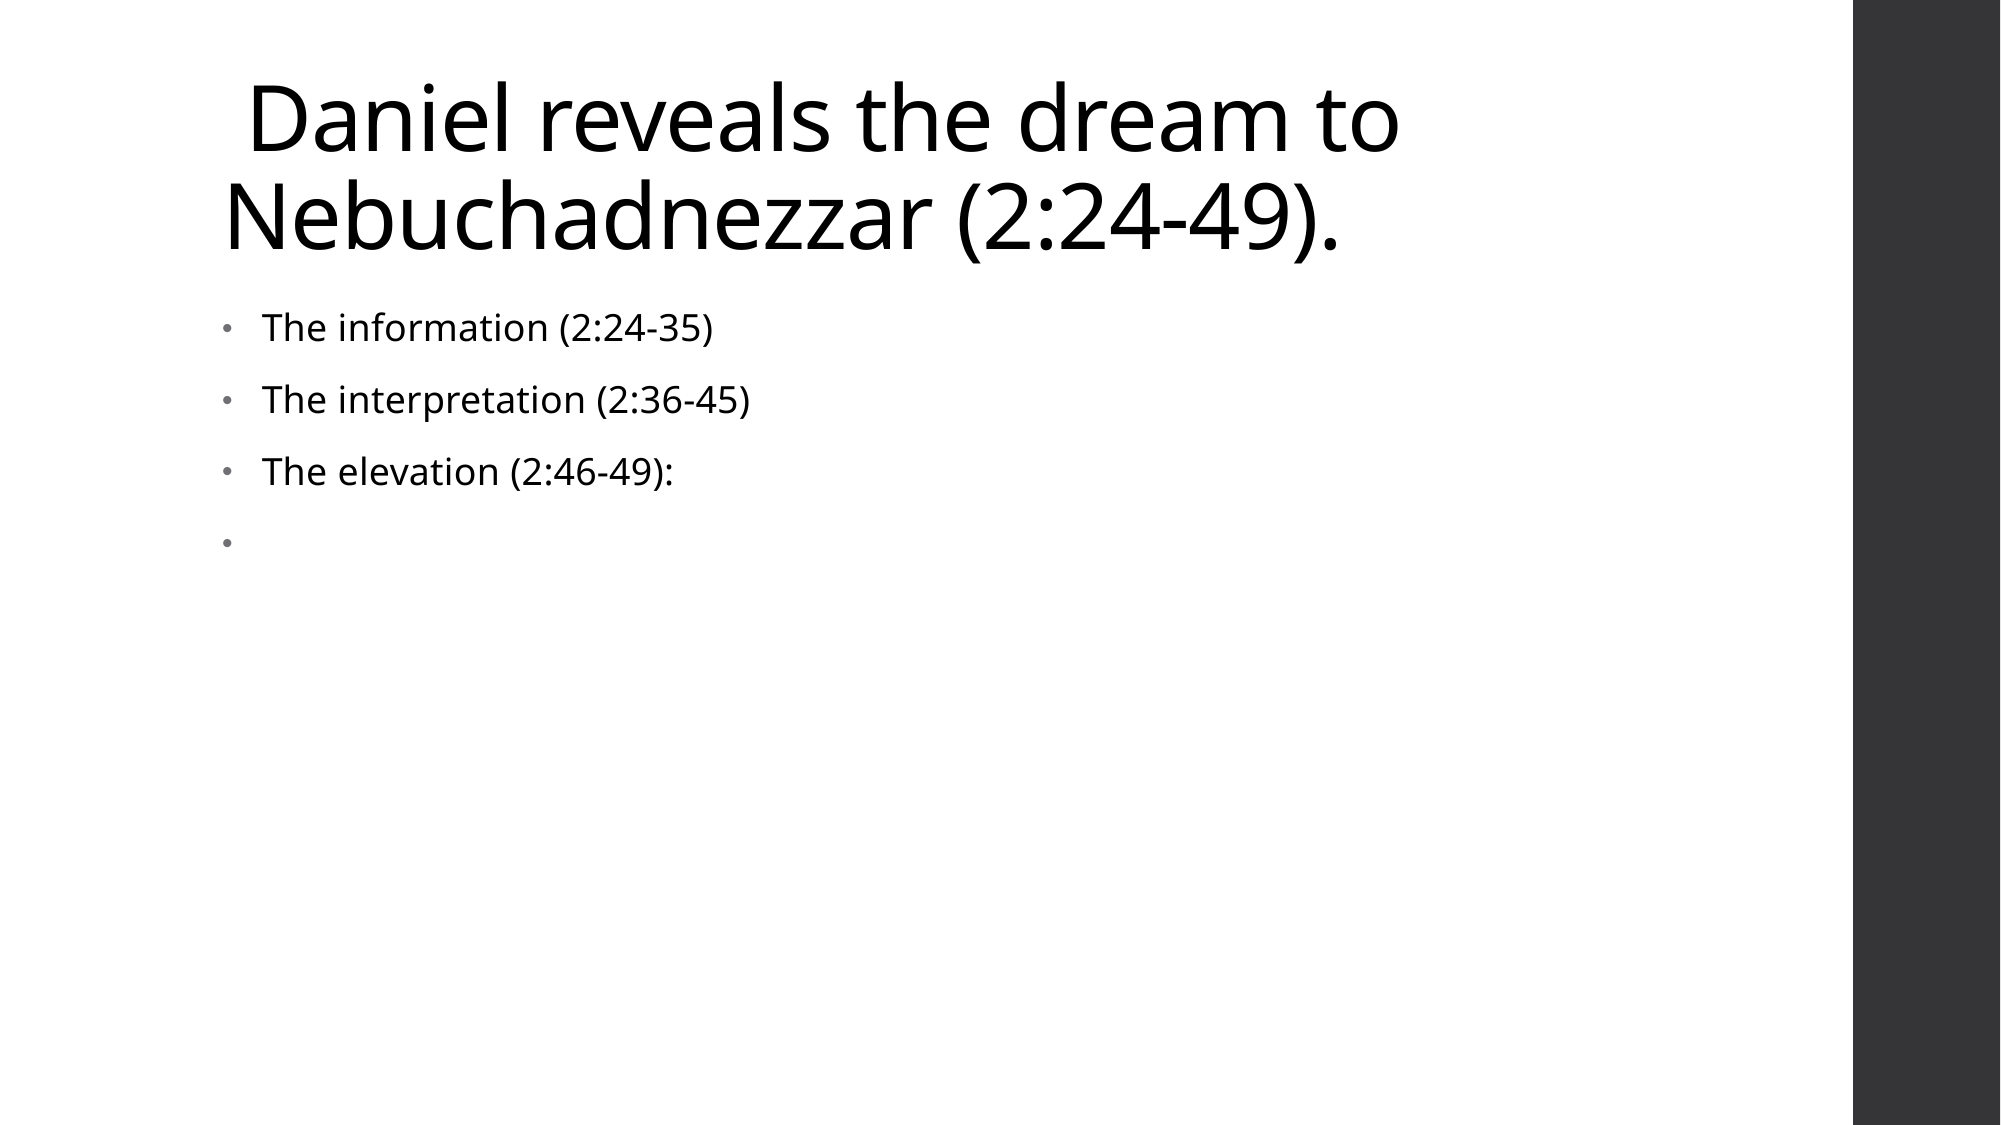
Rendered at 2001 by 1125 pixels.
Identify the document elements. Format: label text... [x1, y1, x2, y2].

list The information (2:24-35) The interpretation (2:36-45) The elevation (2:46-49): [206, 299, 1617, 1014]
title Daniel reveals the dream to Nebuchadnezzar (2:24-49). [206, 60, 1797, 278]
